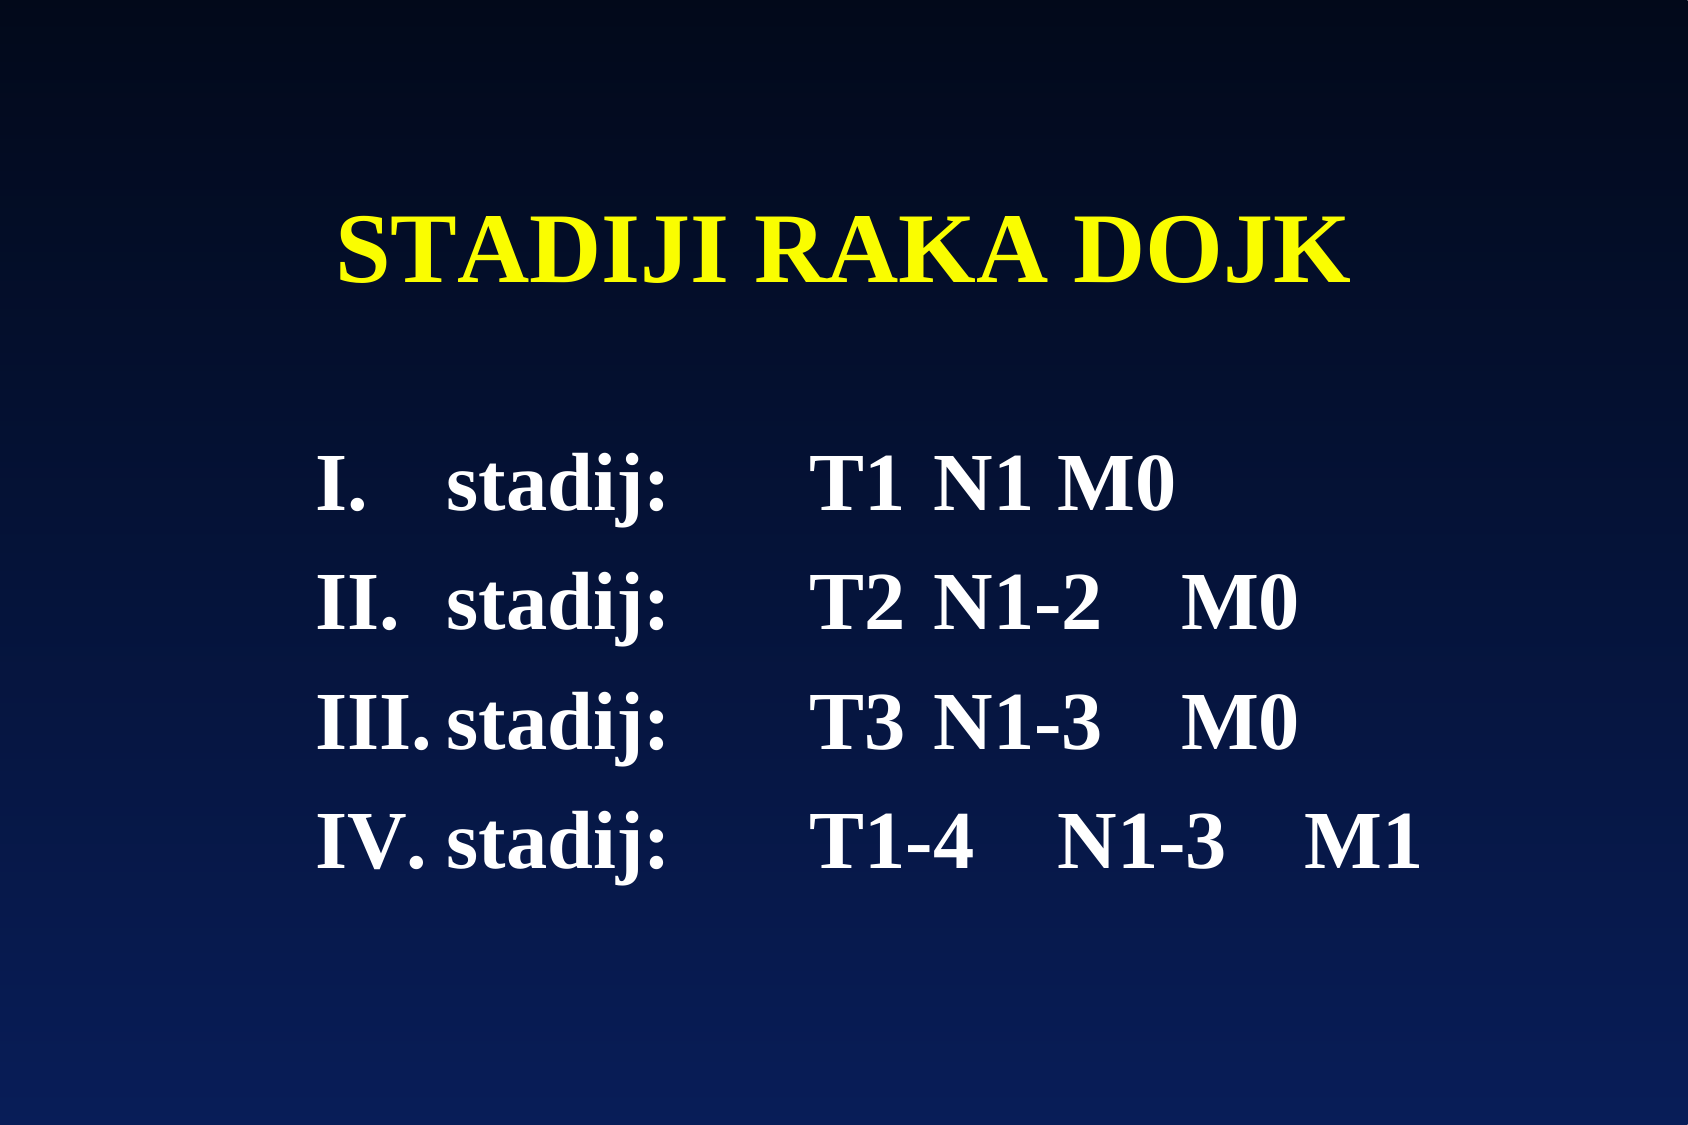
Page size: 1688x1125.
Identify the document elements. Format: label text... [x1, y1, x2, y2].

list stadij: T1 N1 M0 stadij: T2 N1-2 M0 stadij: T3 N1-3 M0 stadij: T1-4 N1-3 M1 [300, 420, 1458, 895]
title STADIJI RAKA DOJK [205, 148, 1481, 337]
